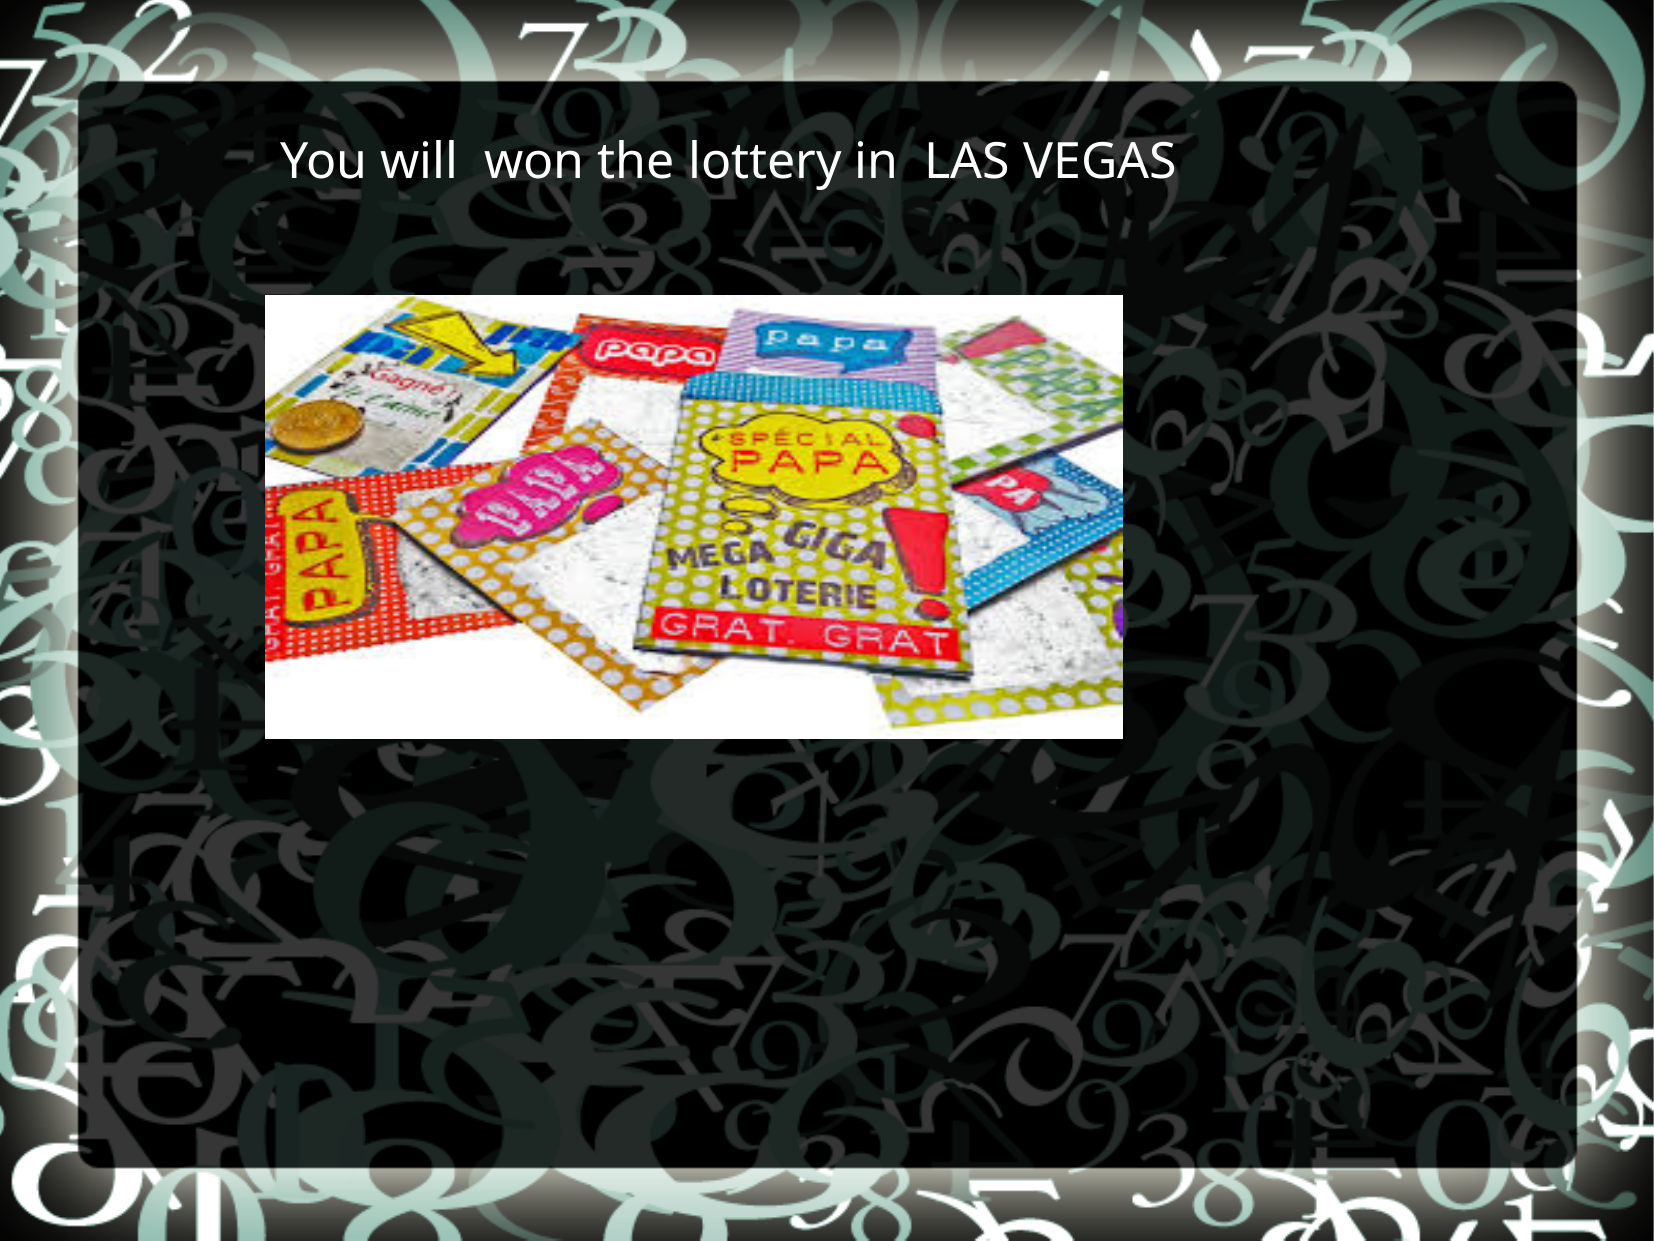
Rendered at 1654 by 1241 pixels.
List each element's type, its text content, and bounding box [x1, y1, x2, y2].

picture [0, 0, 1654, 1241]
text_box You will won the lottery in LAS VEGAS [265, 118, 1381, 204]
